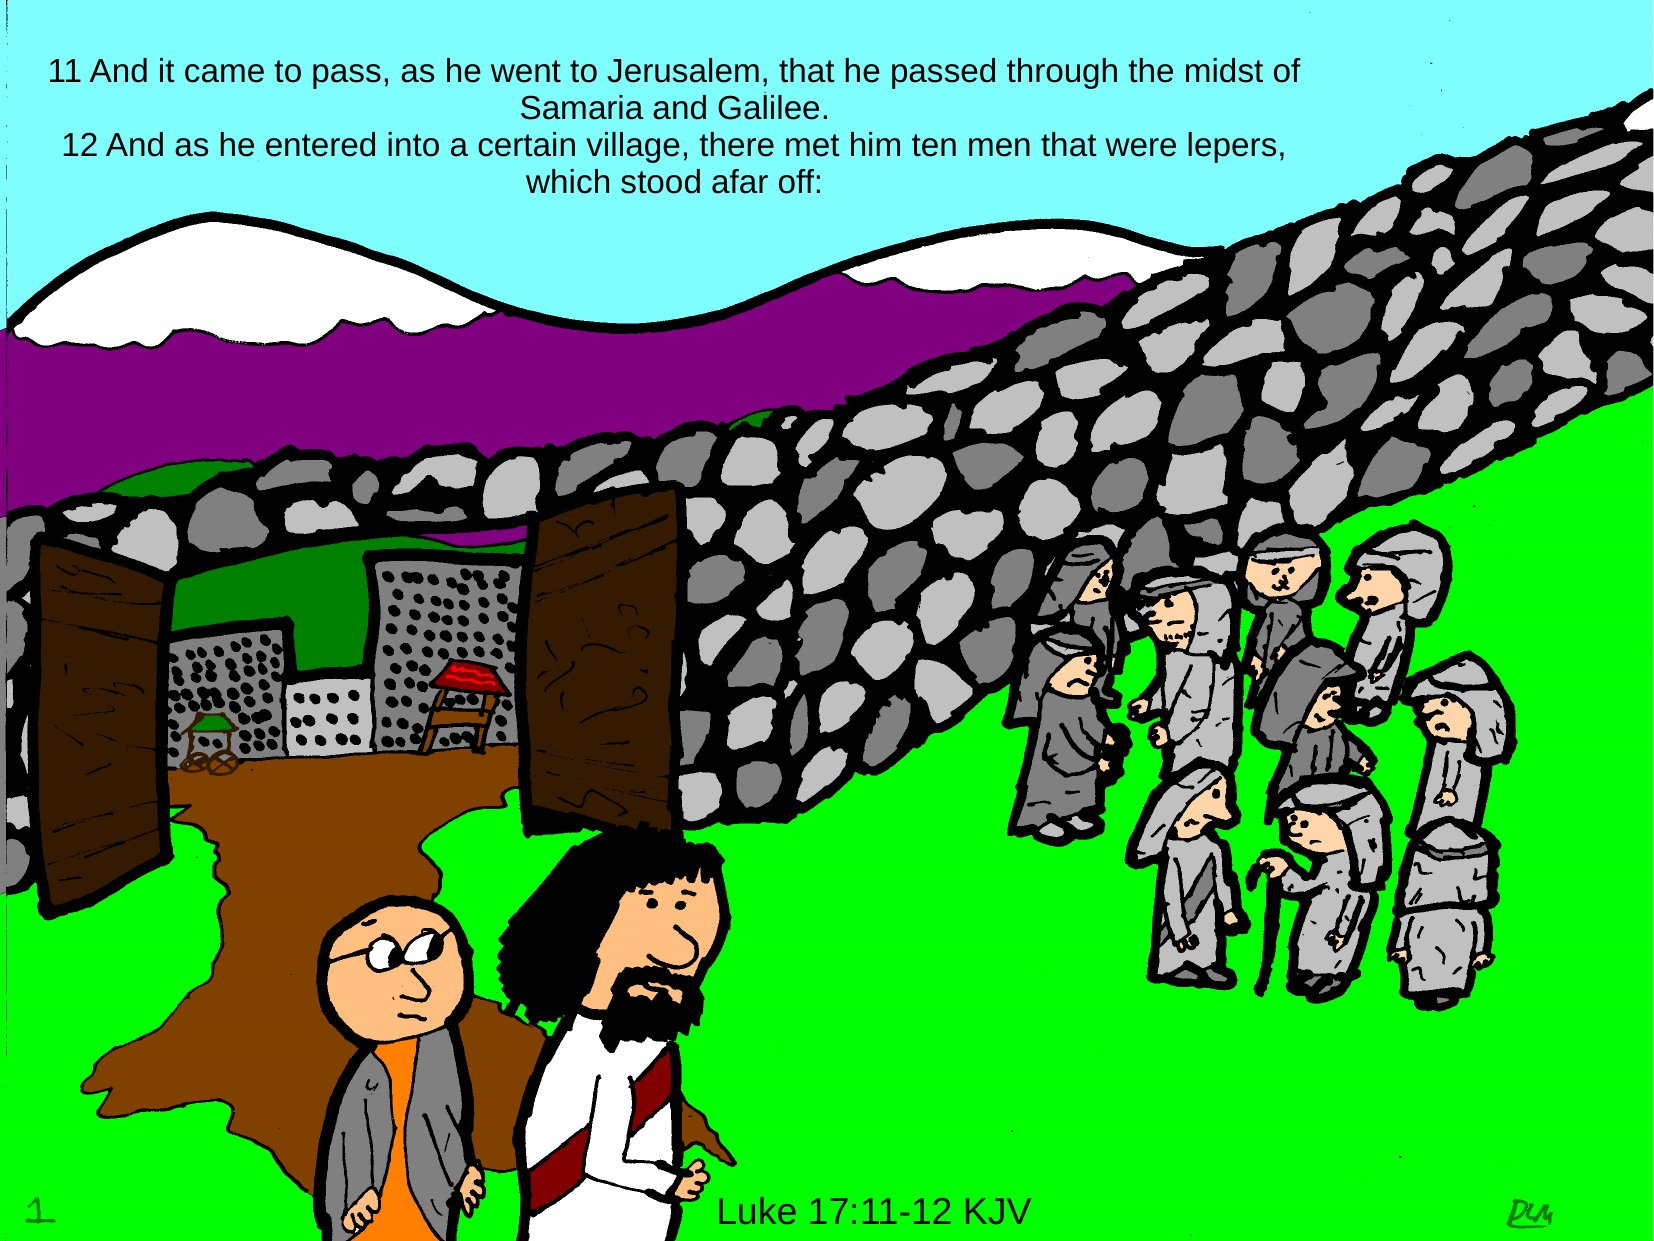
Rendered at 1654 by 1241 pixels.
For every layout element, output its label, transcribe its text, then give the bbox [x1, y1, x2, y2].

title 11 And it came to pass, as he went to Jerusalem, that he passed through the midst of Samaria and Galilee. 12 And as he entered into a certain village, there met him ten men that were lepers, which stood afar off: [37, 4, 1313, 249]
picture [0, 0, 1654, 1241]
text_box Luke 17:11-12 KJV [649, 1183, 1100, 1241]
